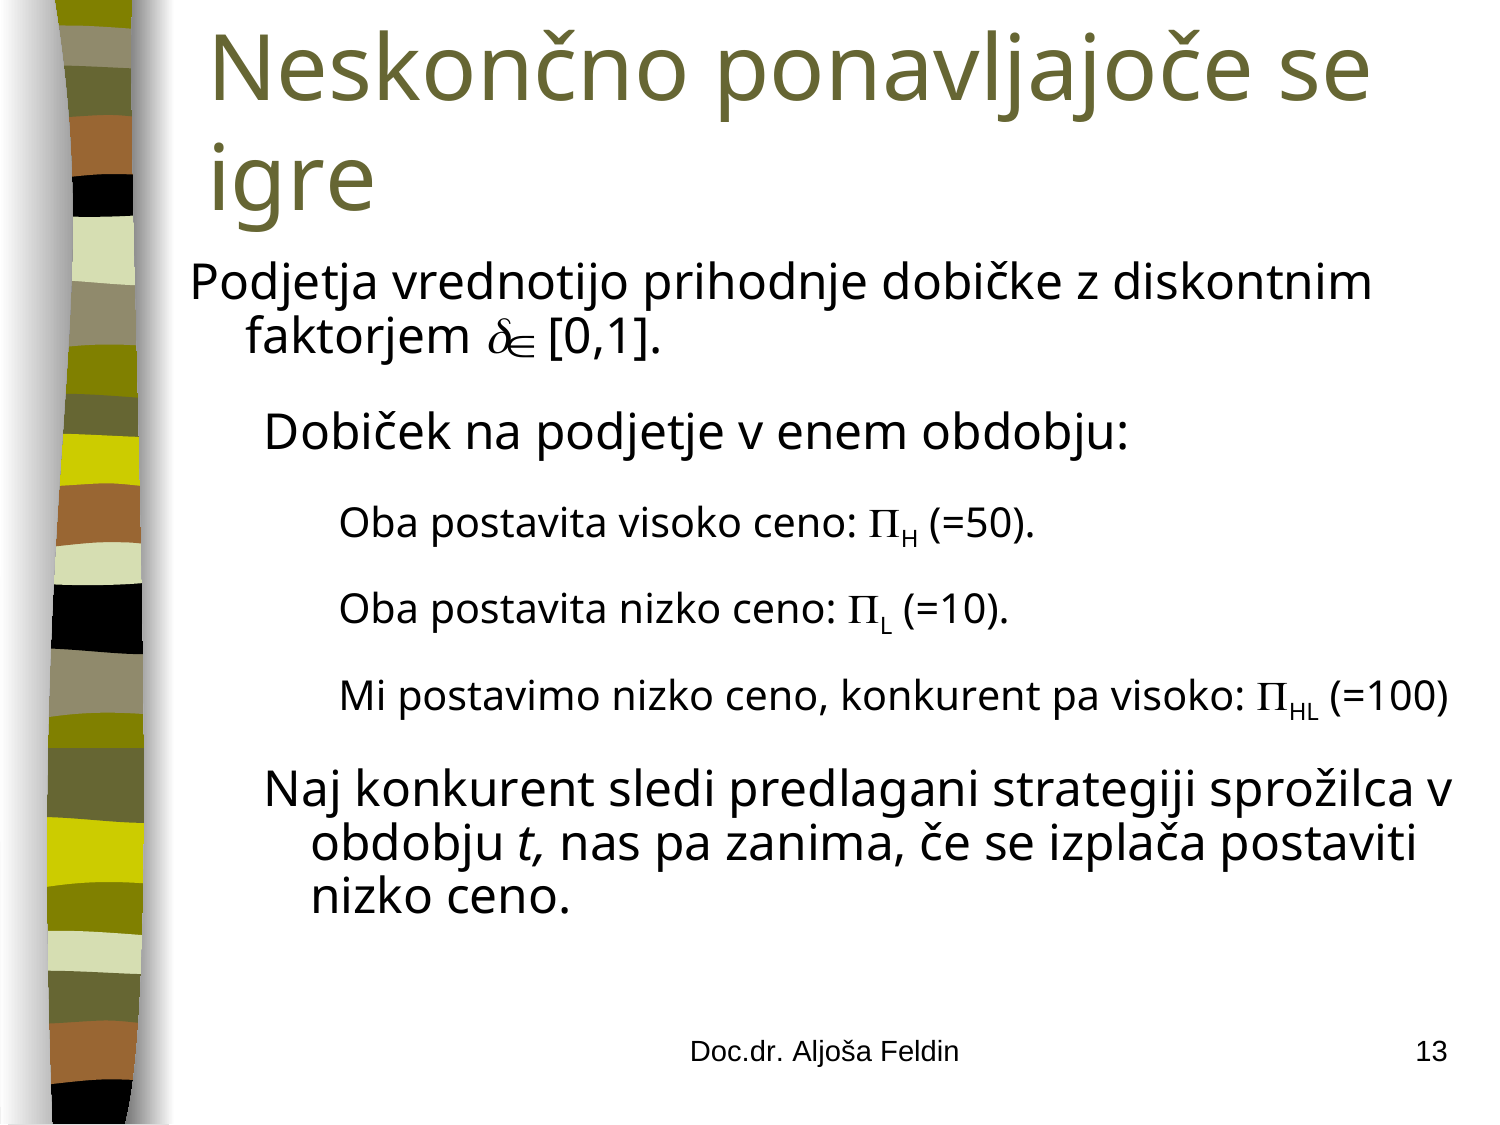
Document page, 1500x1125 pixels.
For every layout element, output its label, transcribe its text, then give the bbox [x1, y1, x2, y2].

list Podjetja vrednotijo prihodnje dobičke z diskontnim faktorjem  [0,1]. Dobiček na podjetje v enem obdobju: Oba postavita visoko ceno: H (=50). Oba postavita nizko ceno: L (=10). Mi postavimo nizko ceno, konkurent pa visoko: HL (=100) Naj konkurent sledi predlagani strategiji sprožilca v obdobju t, nas pa zanima, če se izplača postaviti nizko ceno. [174, 249, 1476, 976]
title Neskončno ponavljajoče se igre [192, 24, 1468, 213]
text_box <number> [1149, 1025, 1463, 1101]
chart [502, 332, 543, 366]
text_box Doc.dr. Aljoša Feldin [587, 1025, 1063, 1101]
